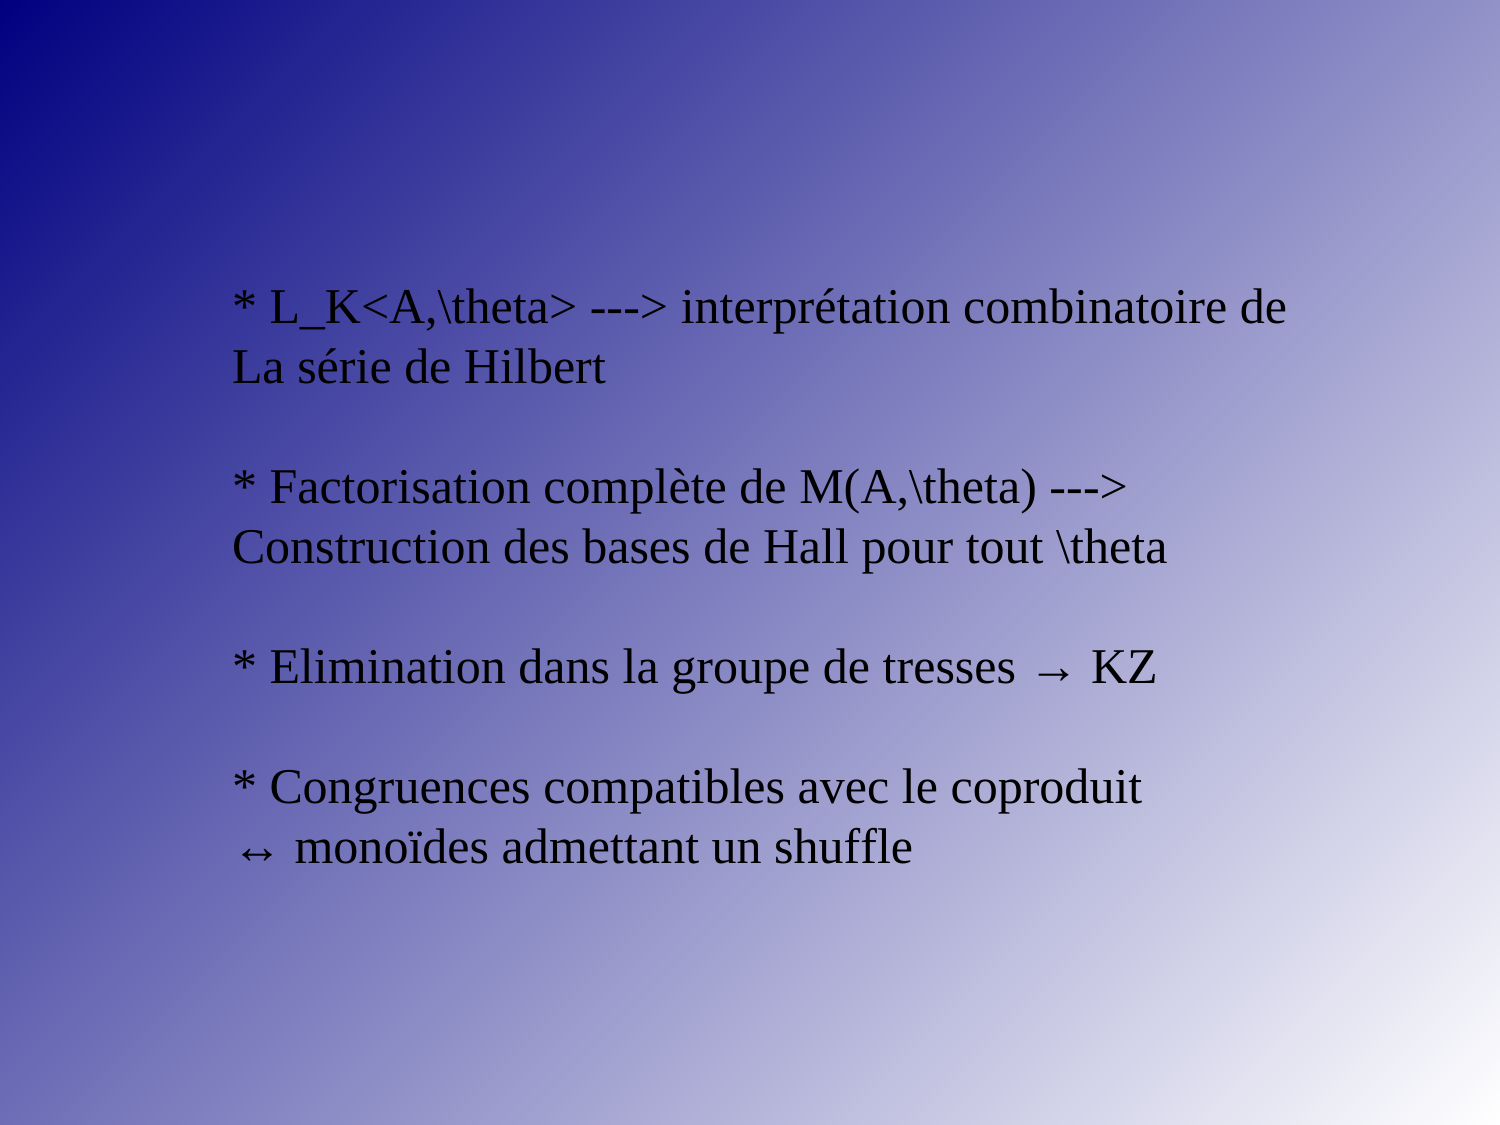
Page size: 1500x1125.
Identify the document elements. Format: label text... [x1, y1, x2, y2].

text_box * L_K<A,\theta> ---> interprétation combinatoire de La série de Hilbert * Factorisation complète de M(A,\theta) ---> Construction des bases de Hall pour tout \theta * Elimination dans la groupe de tresses → KZ * Congruences compatibles avec le coproduit ↔ monoïdes admettant un shuffle [217, 265, 1316, 881]
